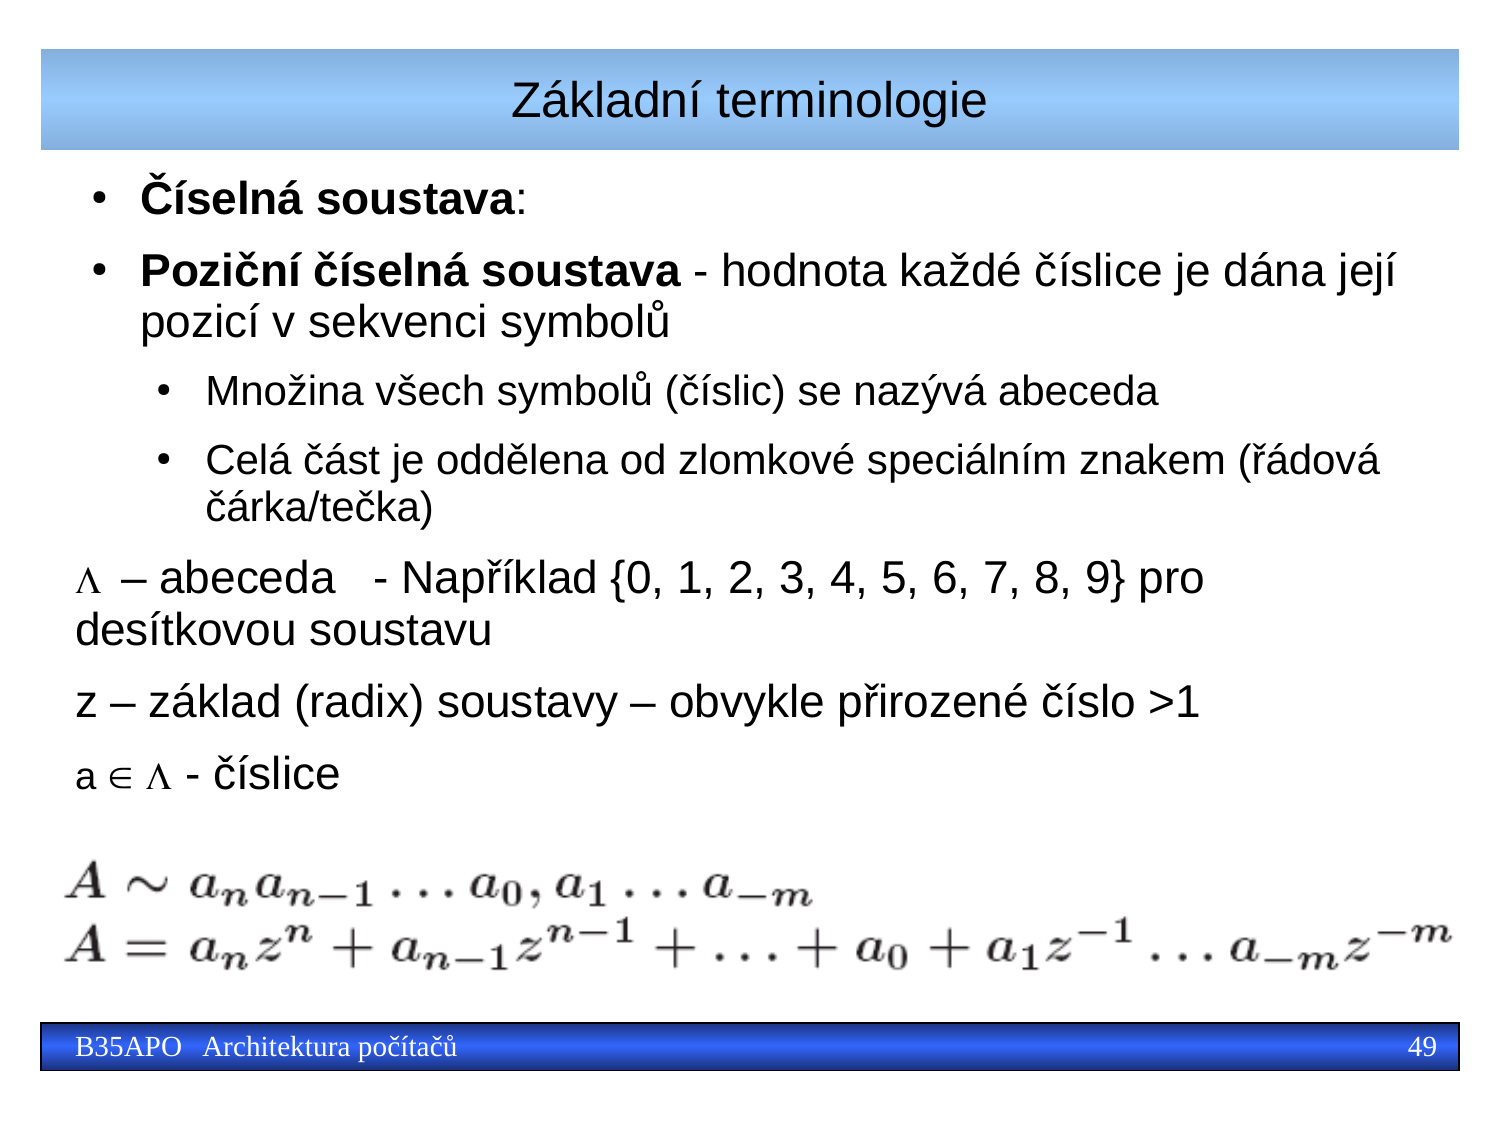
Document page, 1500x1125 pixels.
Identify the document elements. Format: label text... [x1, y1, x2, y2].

list Číselná soustava: Poziční číselná soustava - hodnota každé číslice je dána její pozicí v sekvenci symbolů Množina všech symbolů (číslic) se nazývá abeceda Celá část je oddělena od zlomkové speciálním znakem (řádová čárka/tečka)  – abeceda - Například {0, 1, 2, 3, 4, 5, 6, 7, 8, 9} pro desítkovou soustavu z – základ (radix) soustavy – obvykle přirozené číslo >1 a   - číslice [75, 172, 1426, 800]
picture [46, 843, 1475, 983]
title Základní terminologie [41, 49, 1459, 150]
